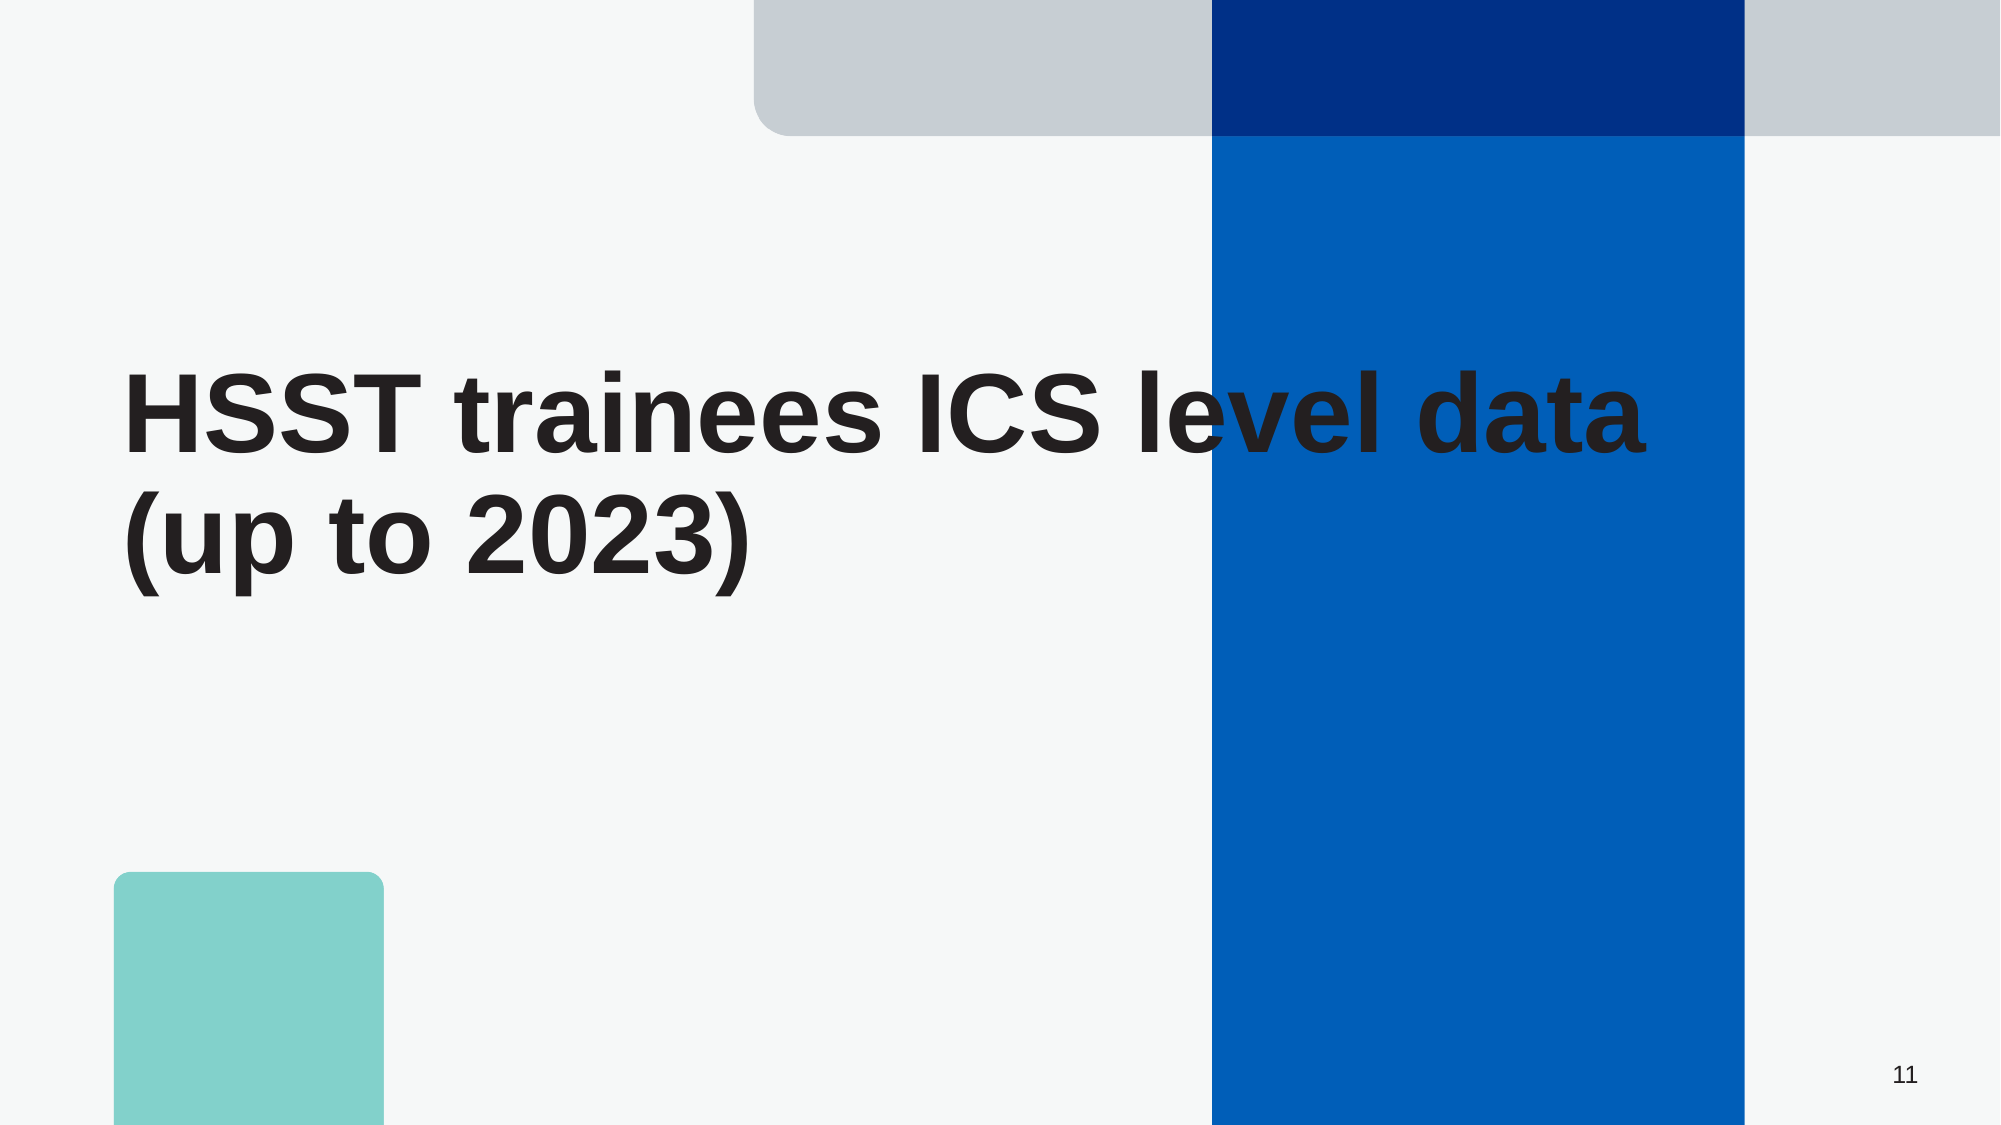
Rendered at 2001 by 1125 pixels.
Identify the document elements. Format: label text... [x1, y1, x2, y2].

title HSST trainees ICS level data (up to 2023) [122, 355, 1047, 573]
